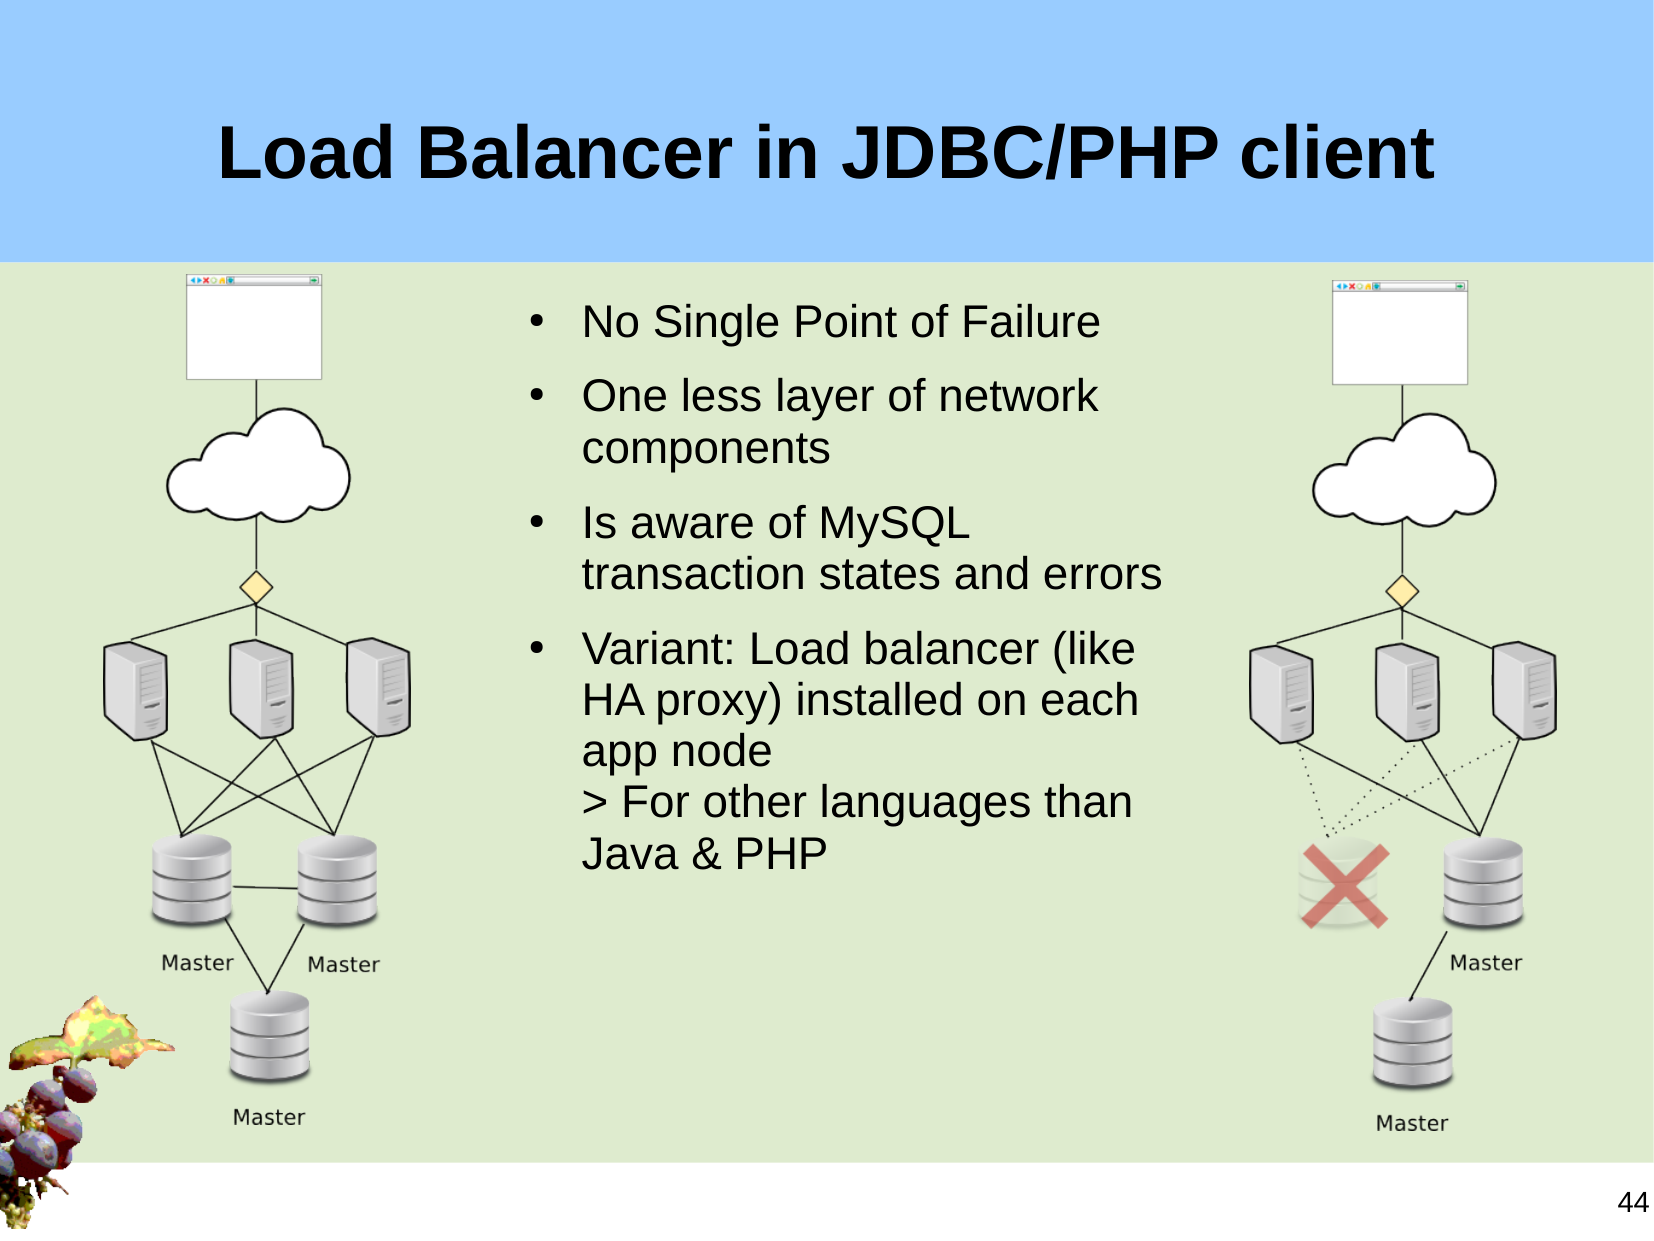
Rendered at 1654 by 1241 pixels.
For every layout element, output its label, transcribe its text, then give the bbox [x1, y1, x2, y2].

list No Single Point of Failure One less layer of network components Is aware of MySQL transaction states and errors Variant: Load balancer (like HA proxy) installed on each app node > For other languages than Java & PHP [439, 295, 1165, 880]
title Load Balancer in JDBC/PHP client [82, 49, 1571, 257]
picture [1249, 280, 1557, 1131]
picture [0, 274, 411, 1229]
